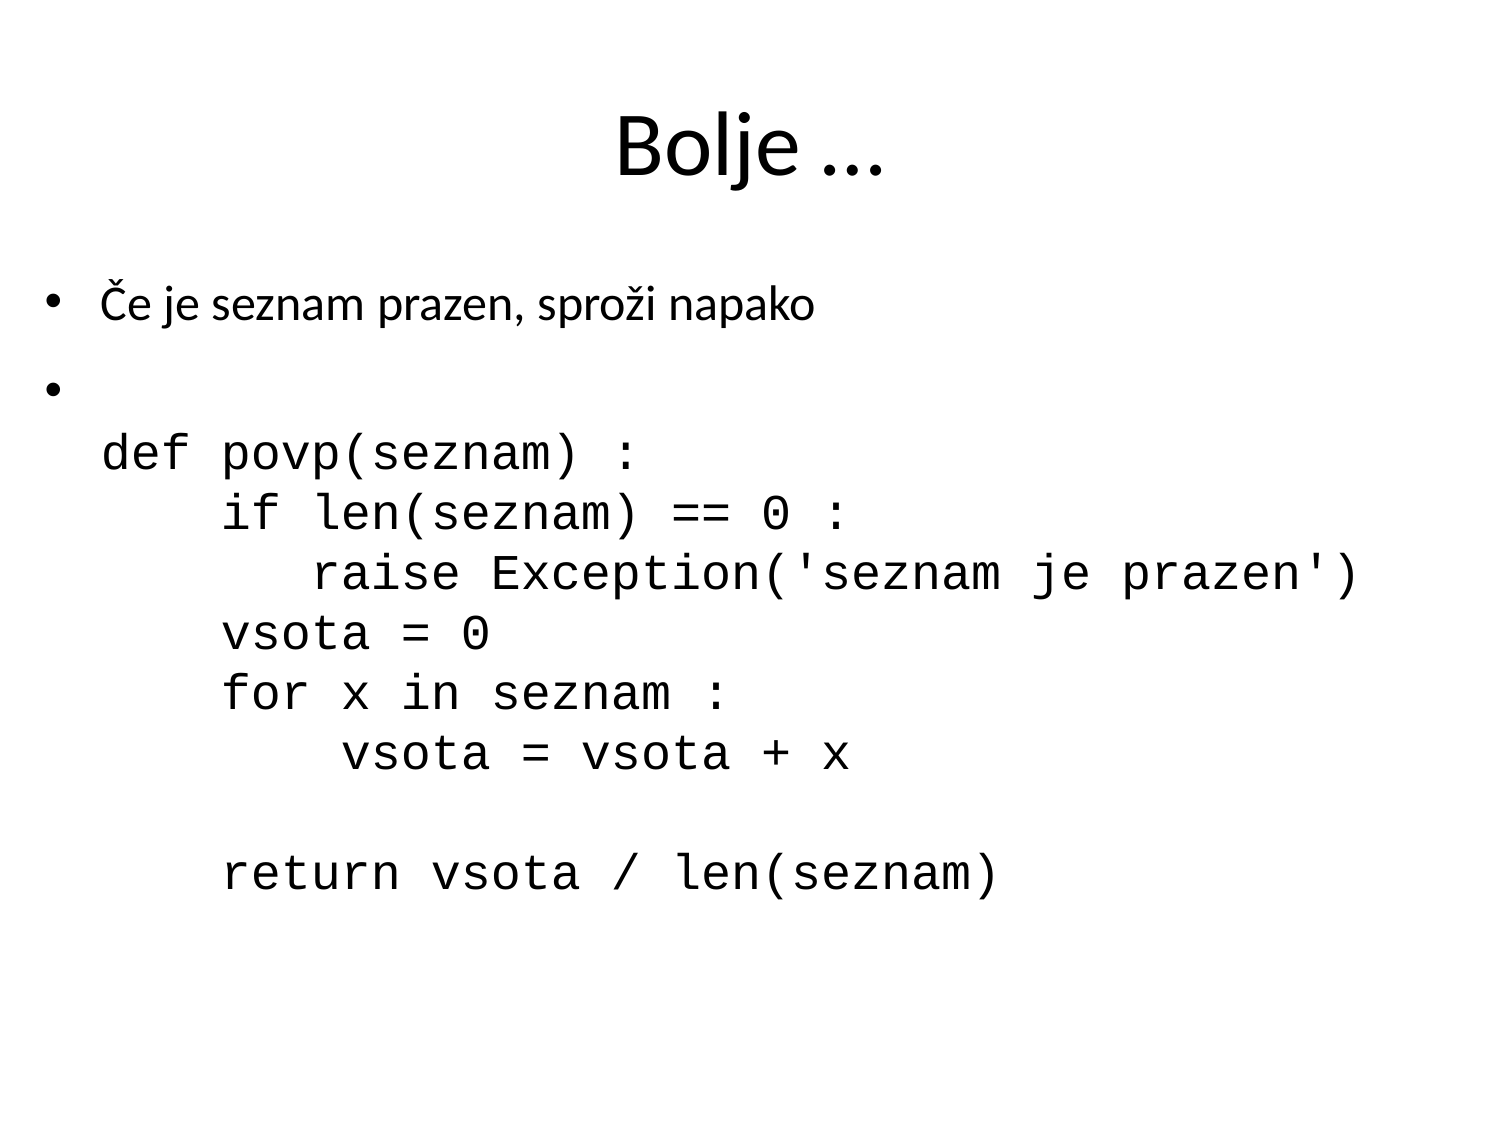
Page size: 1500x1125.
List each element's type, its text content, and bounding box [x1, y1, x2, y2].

title Bolje … [75, 45, 1425, 233]
list Če je seznam prazen, sproži napako def povp(seznam) : if len(seznam) == 0 : raise Exception('seznam je prazen') vsota = 0 for x in seznam : vsota = vsota + x return vsota / len(seznam) [29, 262, 1471, 1005]
